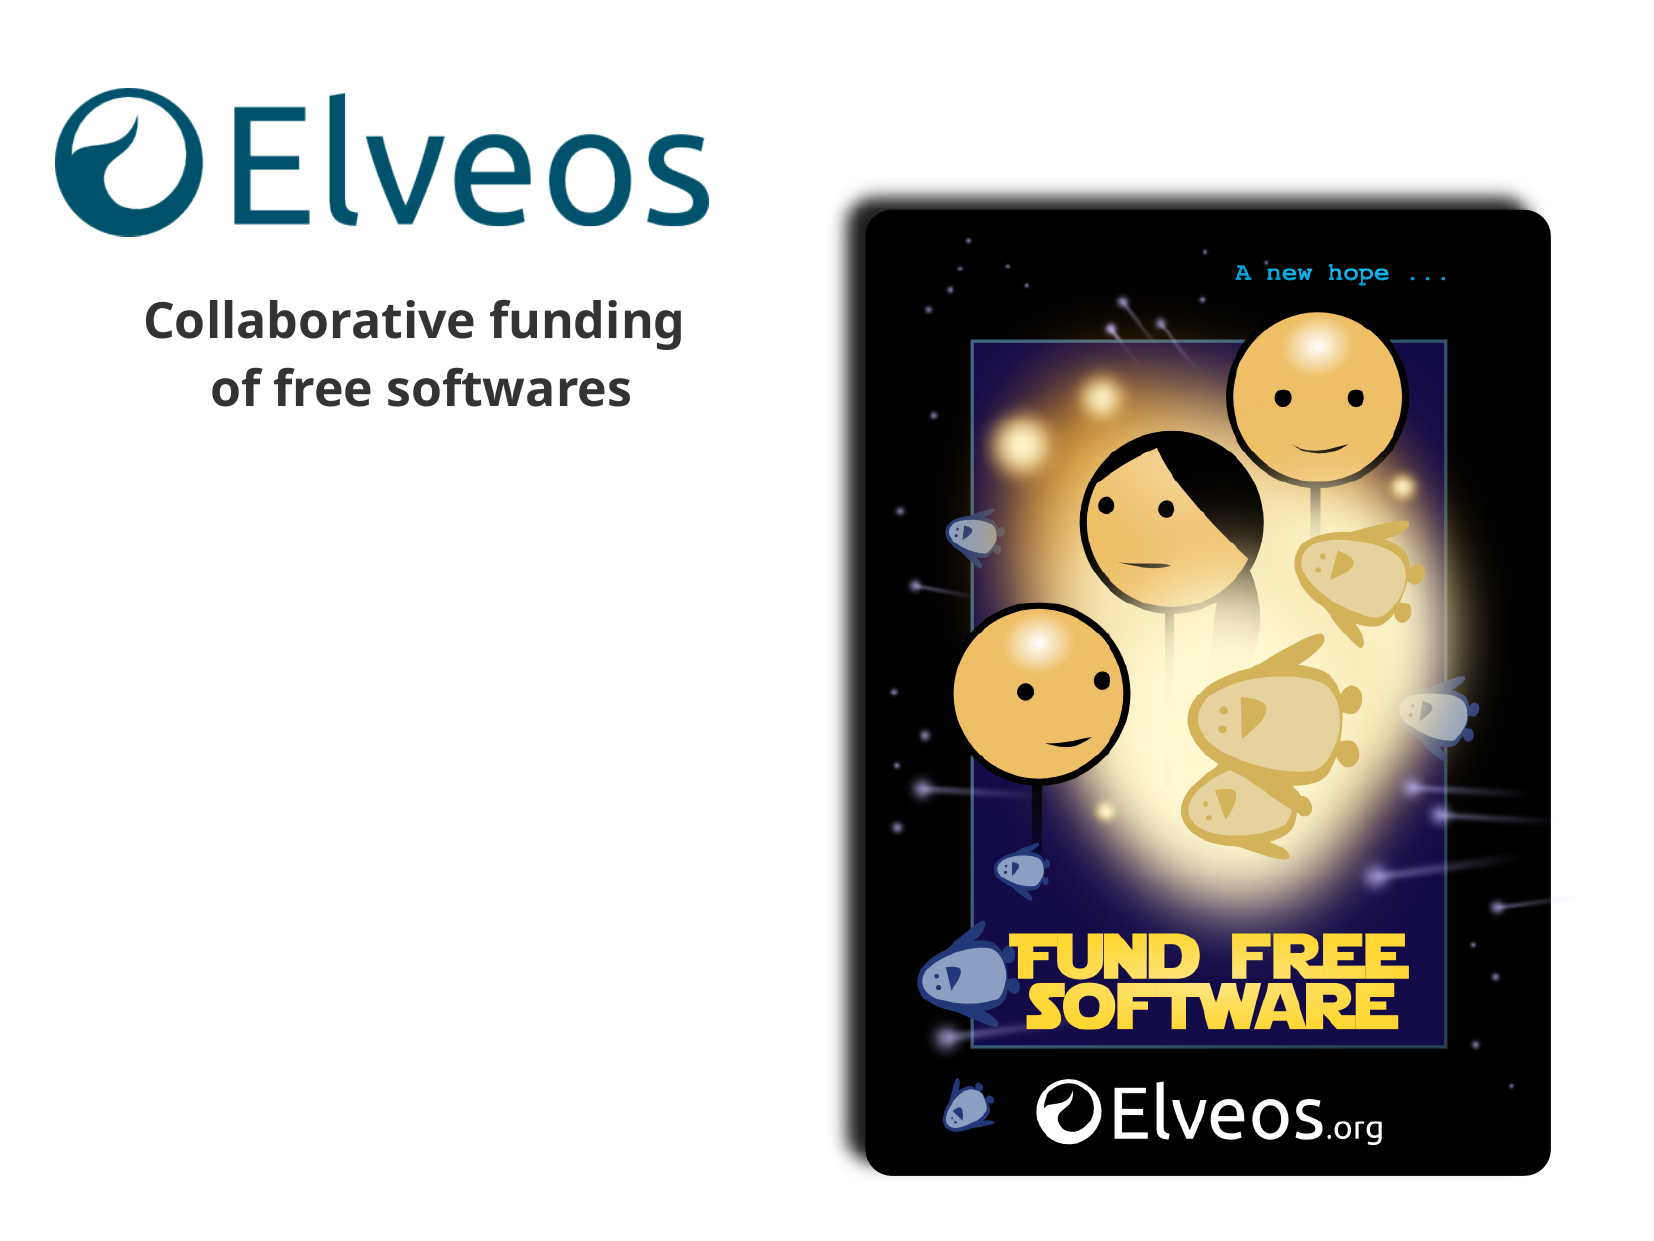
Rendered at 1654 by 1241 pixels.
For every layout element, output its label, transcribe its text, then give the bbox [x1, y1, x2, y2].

picture [55, 168, 126, 237]
picture [72, 97, 186, 209]
text_box Collaborative funding of free softwares [128, 277, 827, 457]
picture [55, 88, 123, 156]
picture [826, 177, 1583, 1182]
picture [133, 88, 709, 237]
